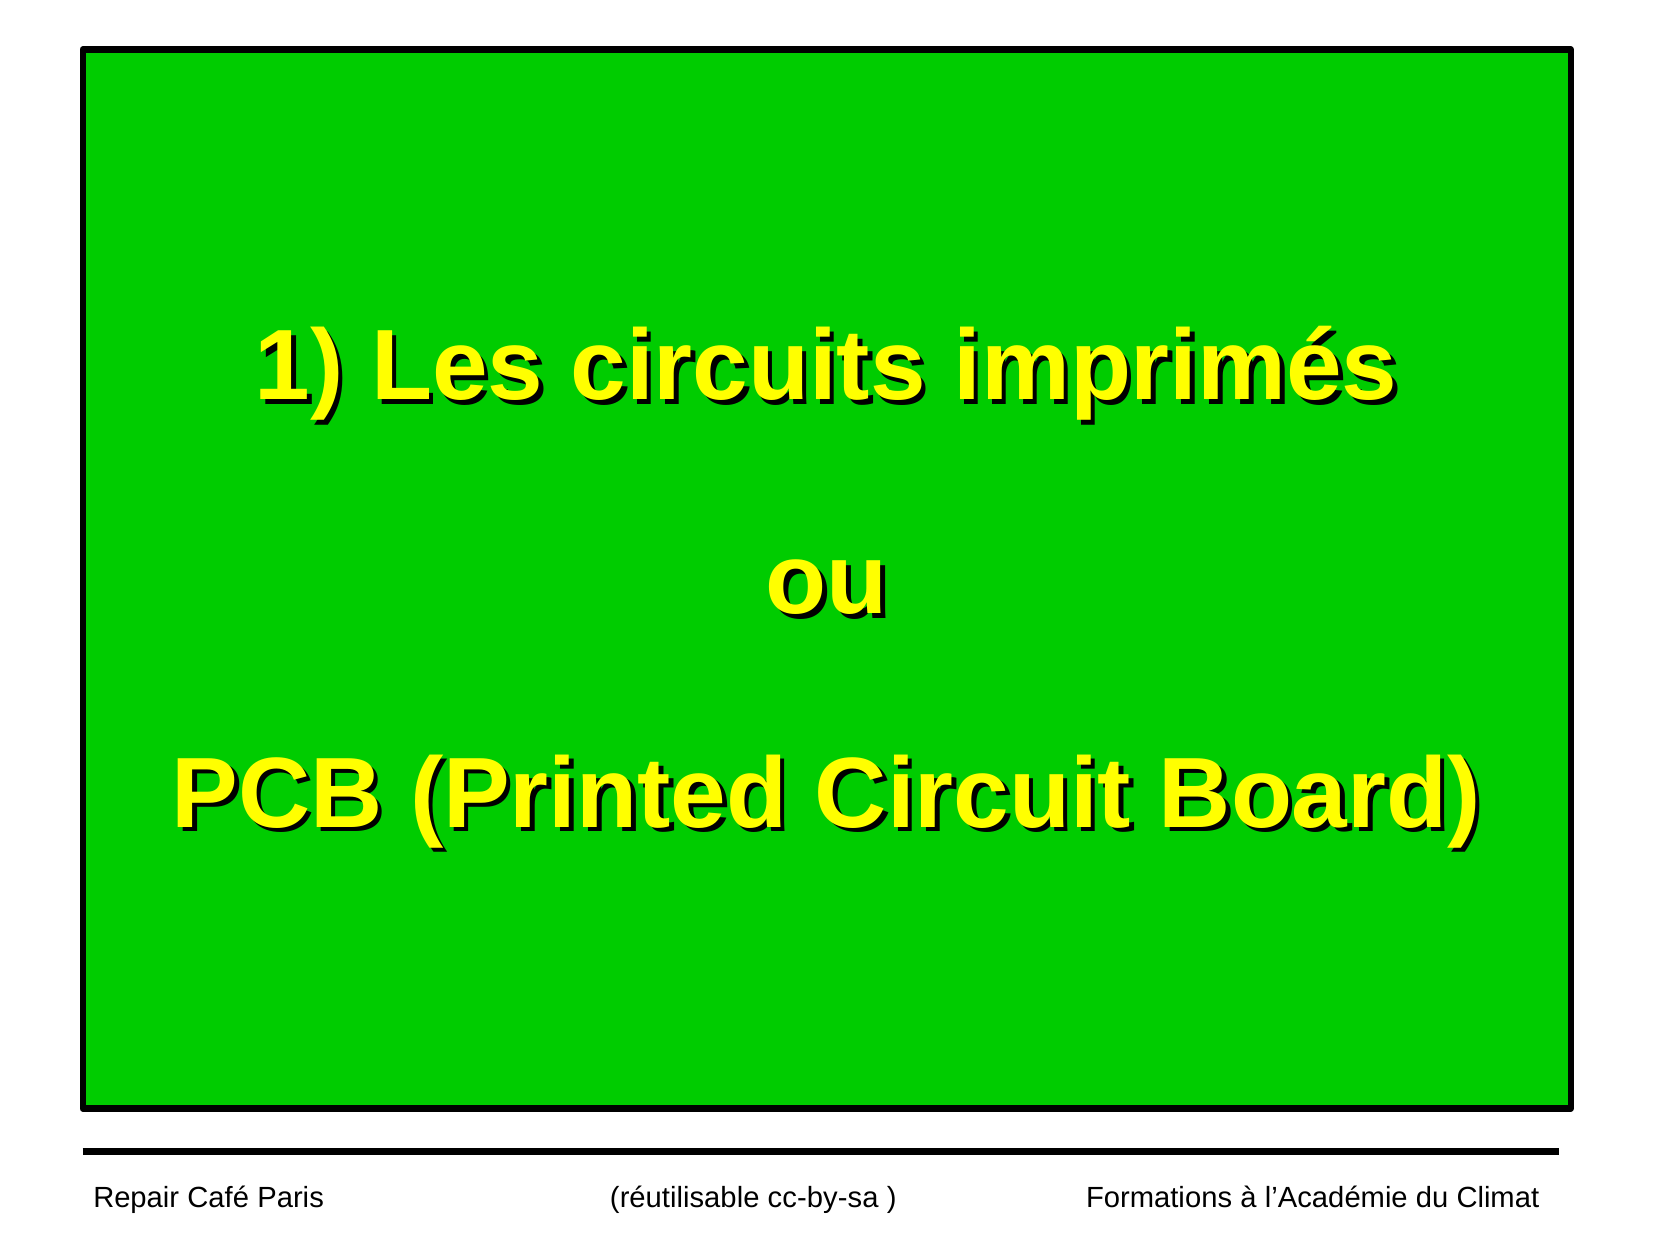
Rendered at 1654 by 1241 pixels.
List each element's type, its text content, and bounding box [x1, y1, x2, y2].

subtitle 1) Les circuits imprimés ou PCB (Printed Circuit Board) [82, 49, 1571, 1109]
